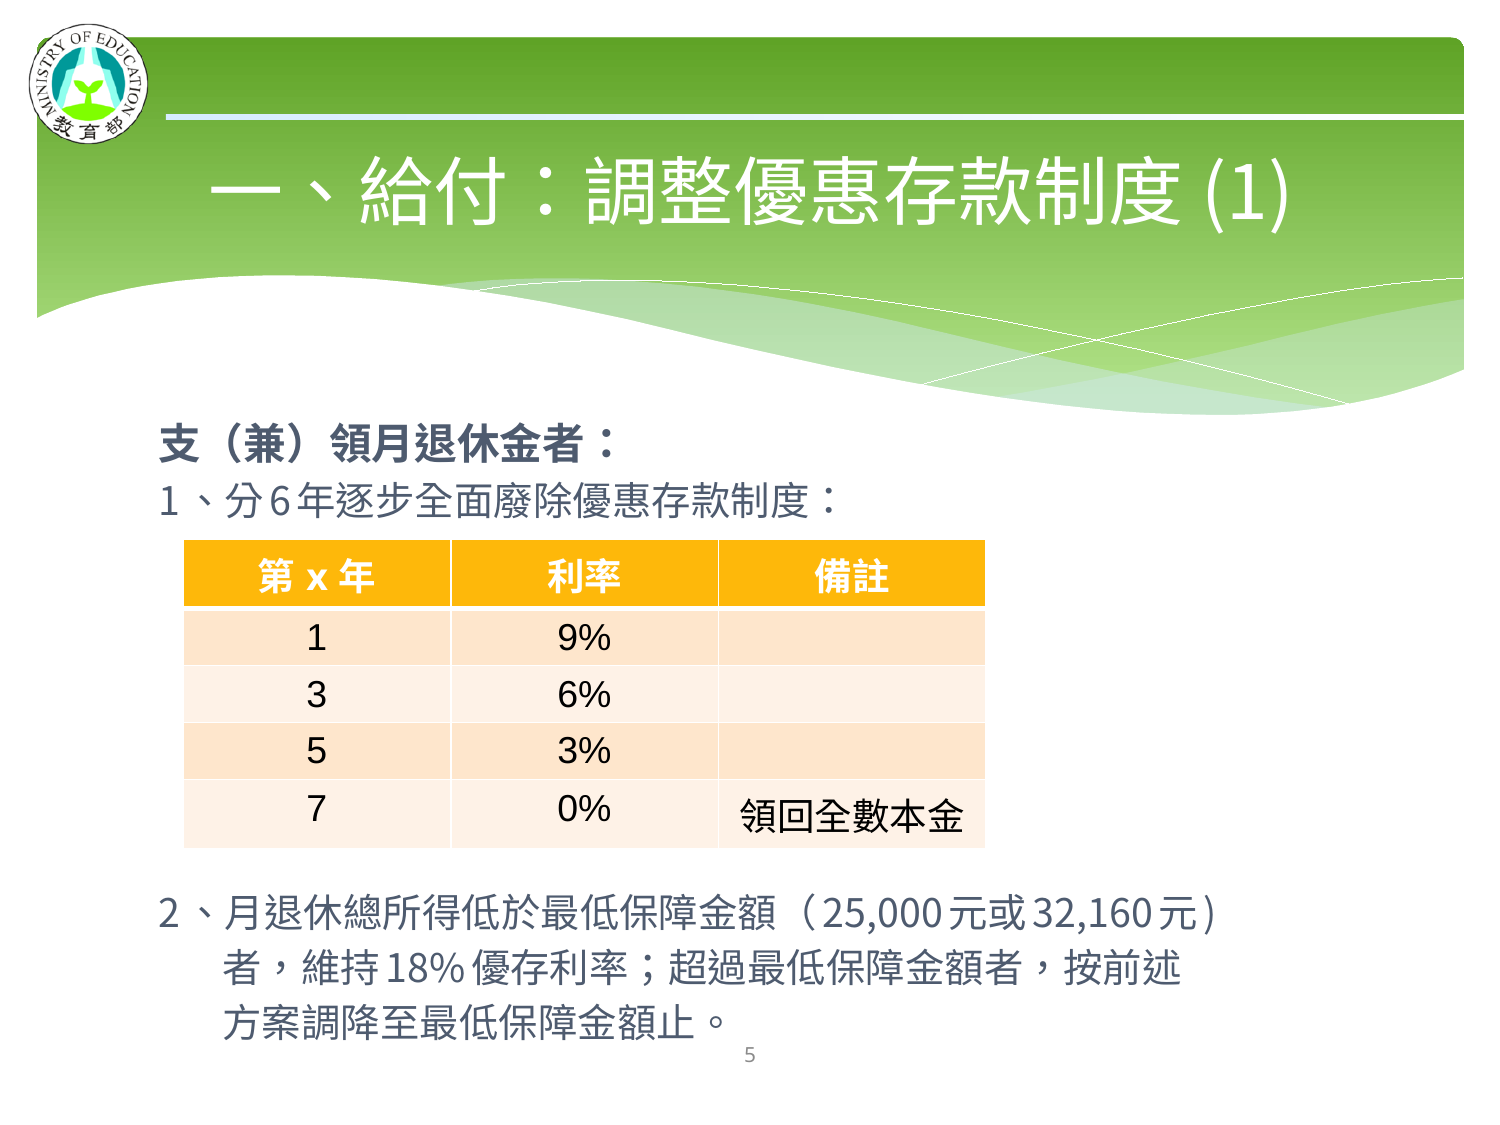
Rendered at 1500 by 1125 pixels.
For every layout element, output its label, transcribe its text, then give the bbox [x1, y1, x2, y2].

table_header 利率 [452, 540, 718, 606]
table_cell 3 [184, 666, 450, 722]
table_cell [719, 666, 985, 722]
table_cell 9% [452, 611, 718, 665]
table_cell 6% [452, 666, 718, 722]
picture [27, 22, 149, 145]
table_cell [719, 611, 985, 665]
table_header 備註 [719, 540, 985, 606]
slide_number <編號> [654, 1025, 846, 1086]
table_cell 7 [184, 780, 450, 848]
table_cell 領回全數本金 [719, 780, 985, 848]
table_cell [719, 723, 985, 779]
table_cell 0% [452, 780, 718, 848]
title 一、給付：調整優惠存款制度(1) [75, 86, 1426, 292]
table_cell 5 [184, 723, 450, 779]
list 支（兼）領月退休金者： 1、分6年逐步全面廢除優惠存款制度： 2、月退休總所得低於最低保障金額（25,000元或32,160元) 者，維持18%優存利率；超過最低保障金額者，按前述 方案調降至最低保障金額止。 [143, 408, 1359, 1059]
table_header 第x年 [184, 540, 450, 606]
table_cell 1 [184, 611, 450, 665]
table_cell 3% [452, 723, 718, 779]
